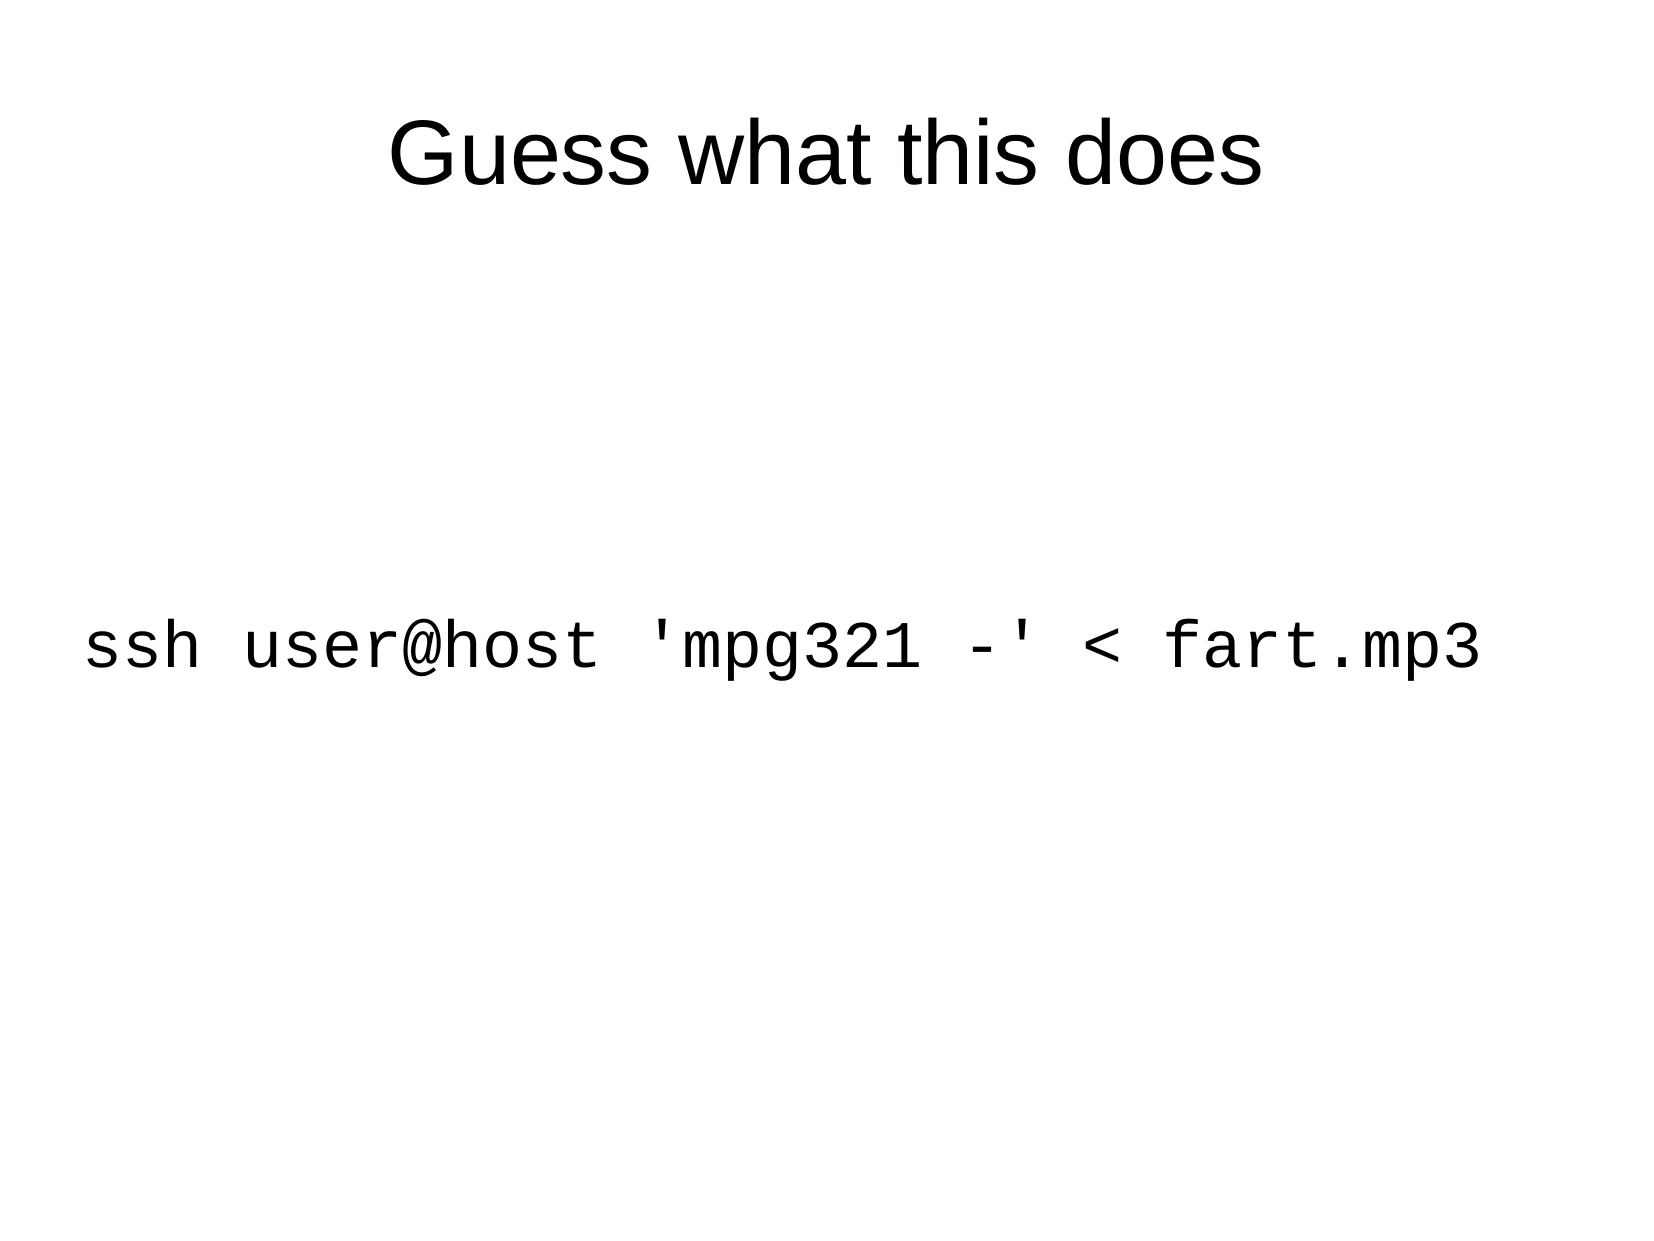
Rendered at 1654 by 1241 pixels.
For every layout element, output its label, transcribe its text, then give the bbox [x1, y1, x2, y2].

title Guess what this does [82, 49, 1571, 257]
text_box ssh user@host 'mpg321 -' < fart.mp3 [82, 290, 1538, 1010]
